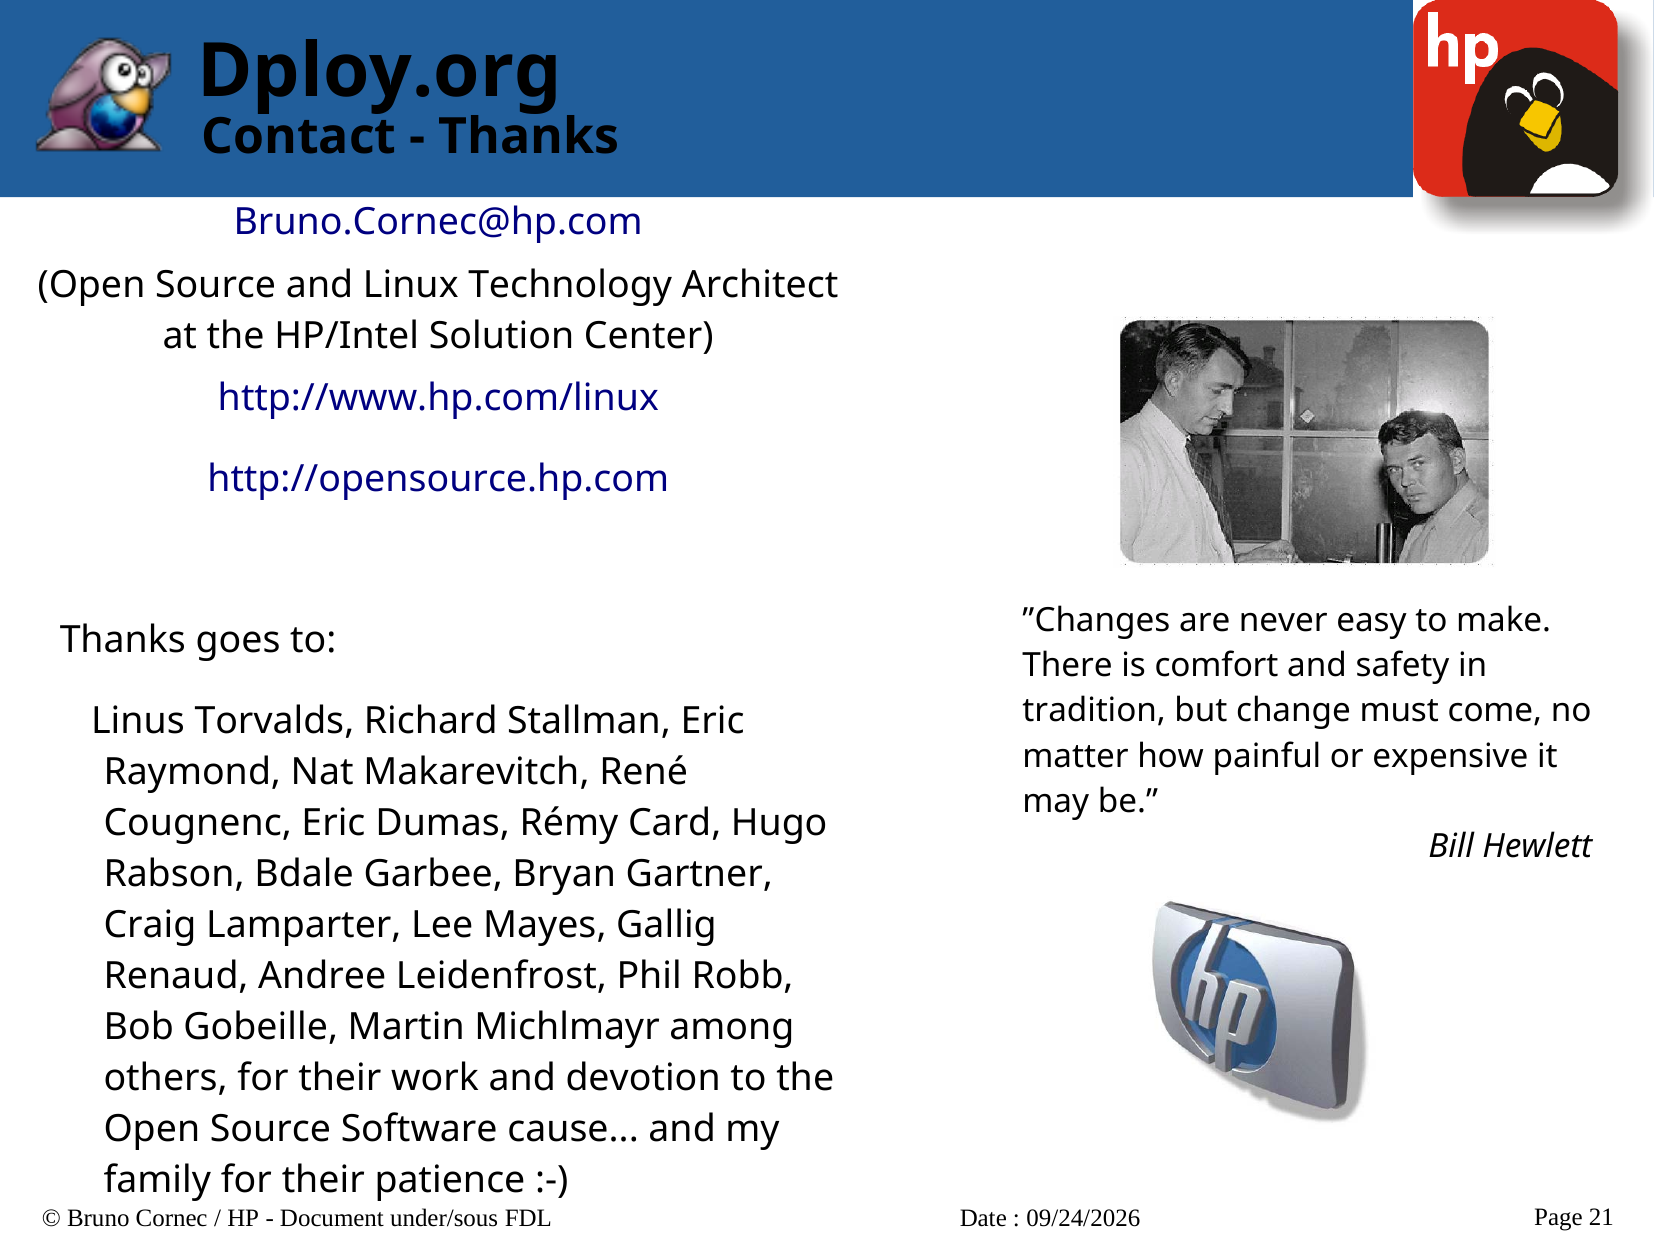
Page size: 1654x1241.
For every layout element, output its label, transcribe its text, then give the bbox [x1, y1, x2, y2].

picture [0, 0, 211, 199]
picture [1413, 0, 1654, 235]
picture [1113, 316, 1496, 568]
title Contact - Thanks [201, 32, 1191, 241]
text_box ”Changes are never easy to make. There is comfort and safety in tradition, but change must come, no matter how painful or expensive it may be.” Bill Hewlett [1022, 595, 1634, 877]
picture [1105, 890, 1422, 1130]
list Bruno.Cornec@hp.com (Open Source and Linux Technology Architect at the HP/Intel Solution Center) http://www.hp.com/linux http://opensource.hp.com Thanks goes to: Linus Torvalds, Richard Stallman, Eric Raymond, Nat Makarevitch, René Cougnenc, Eric Dumas, Rémy Card, Hugo Rabson, Bdale Garbee, Bryan Gartner, Craig Lamparter, Lee Mayes, Gallig Renaud, Andree Leidenfrost, Phil Robb, Bob Gobeille, Martin Michlmayr among others, for their work and devotion to the Open Source Software cause... and my family for their patience :-) [20, 194, 856, 1172]
